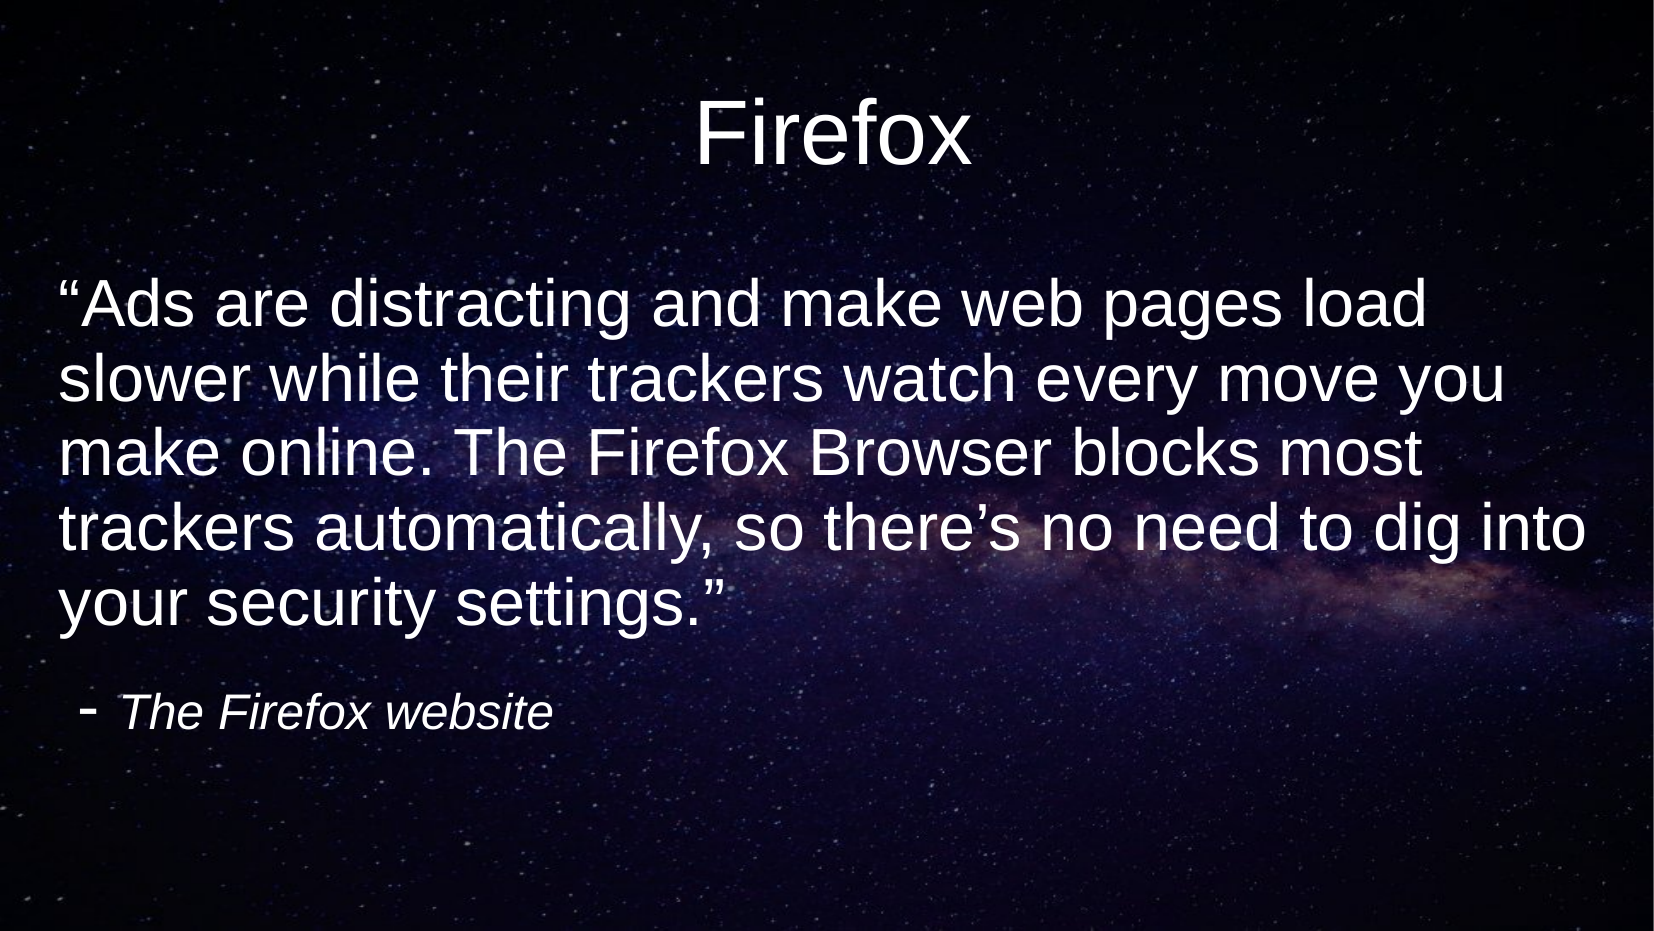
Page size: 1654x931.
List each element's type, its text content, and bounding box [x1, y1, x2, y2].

picture [0, 0, 1654, 931]
list “Ads are distracting and make web pages load slower while their trackers watch every move you make online. The Firefox Browser blocks most trackers automatically, so there’s no need to dig into your security settings.” - The Firefox website [59, 265, 1595, 857]
title Firefox [90, 55, 1579, 211]
